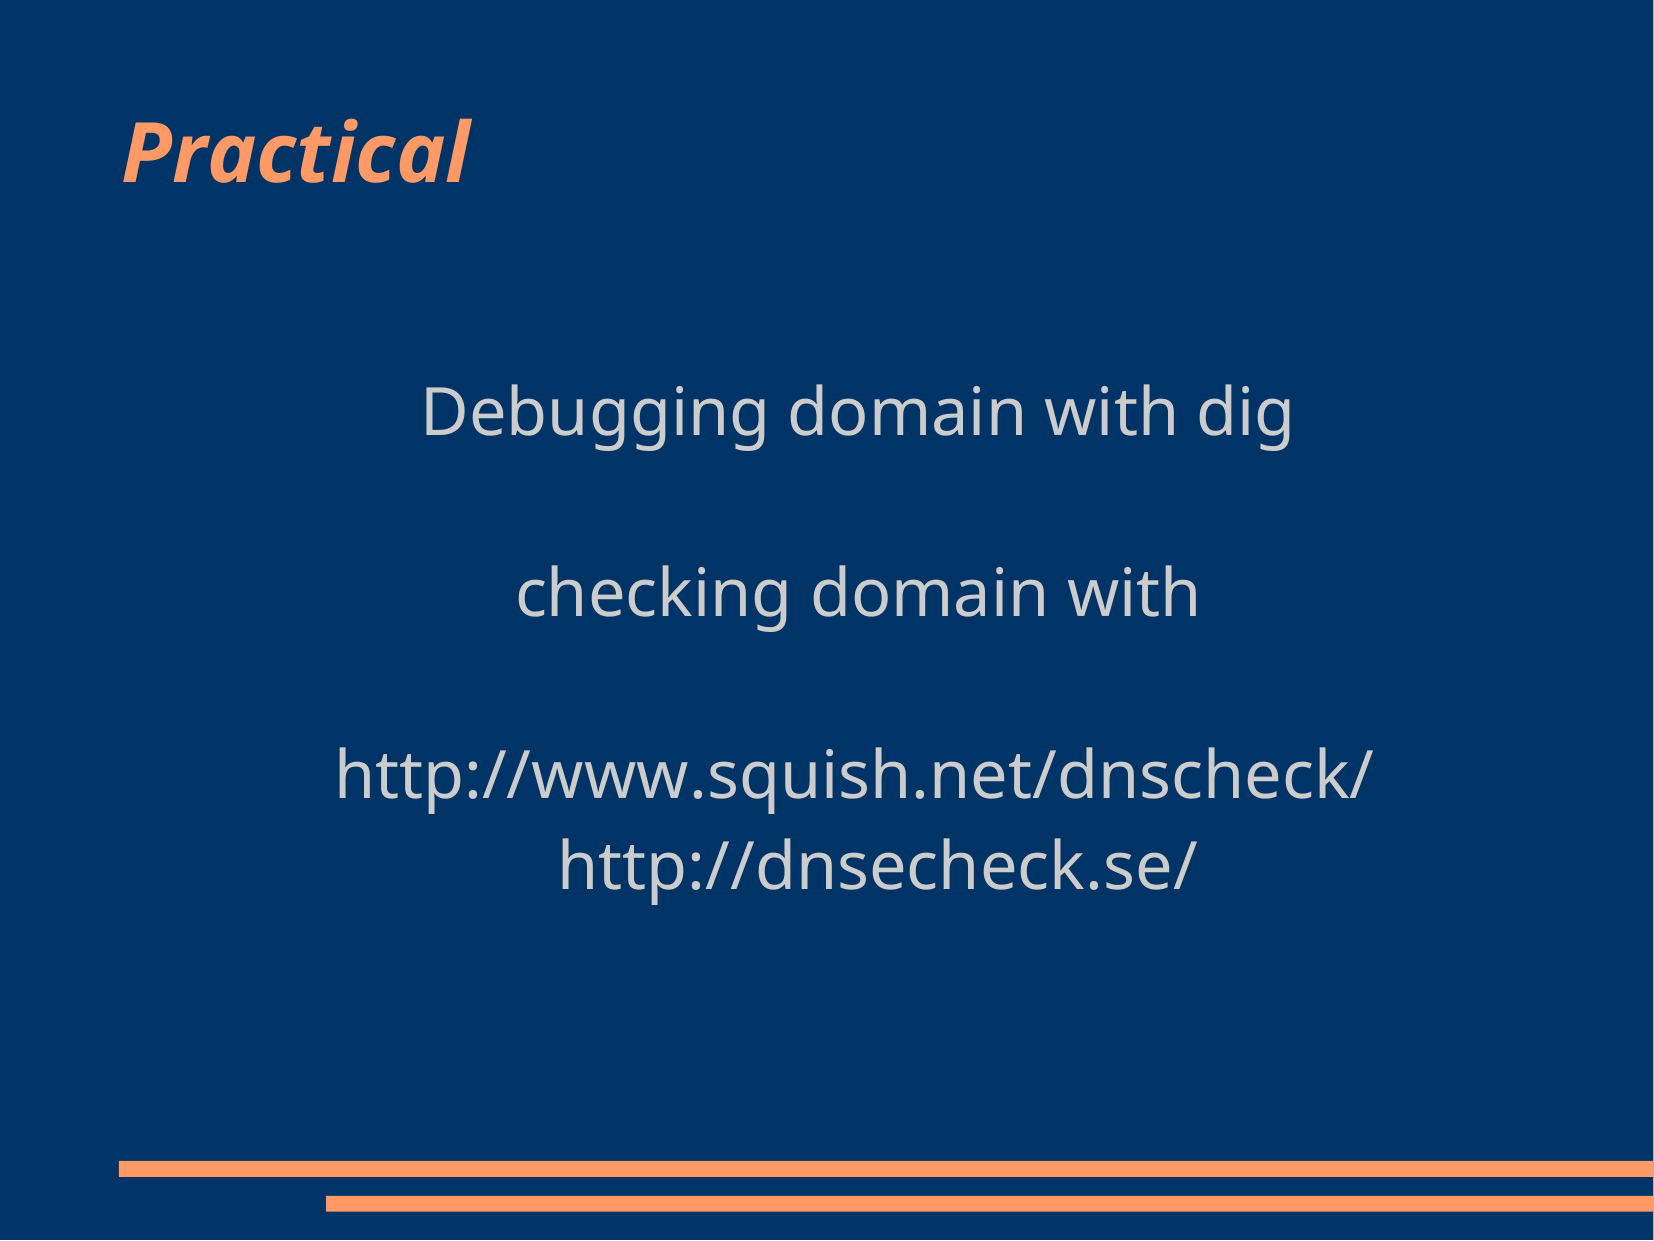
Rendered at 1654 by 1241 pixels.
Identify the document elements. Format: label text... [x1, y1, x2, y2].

subtitle Debugging domain with dig checking domain with http://www.squish.net/dnscheck/ http://dnsecheck.se/ [121, 322, 1561, 1133]
title Practical [121, 46, 1534, 254]
